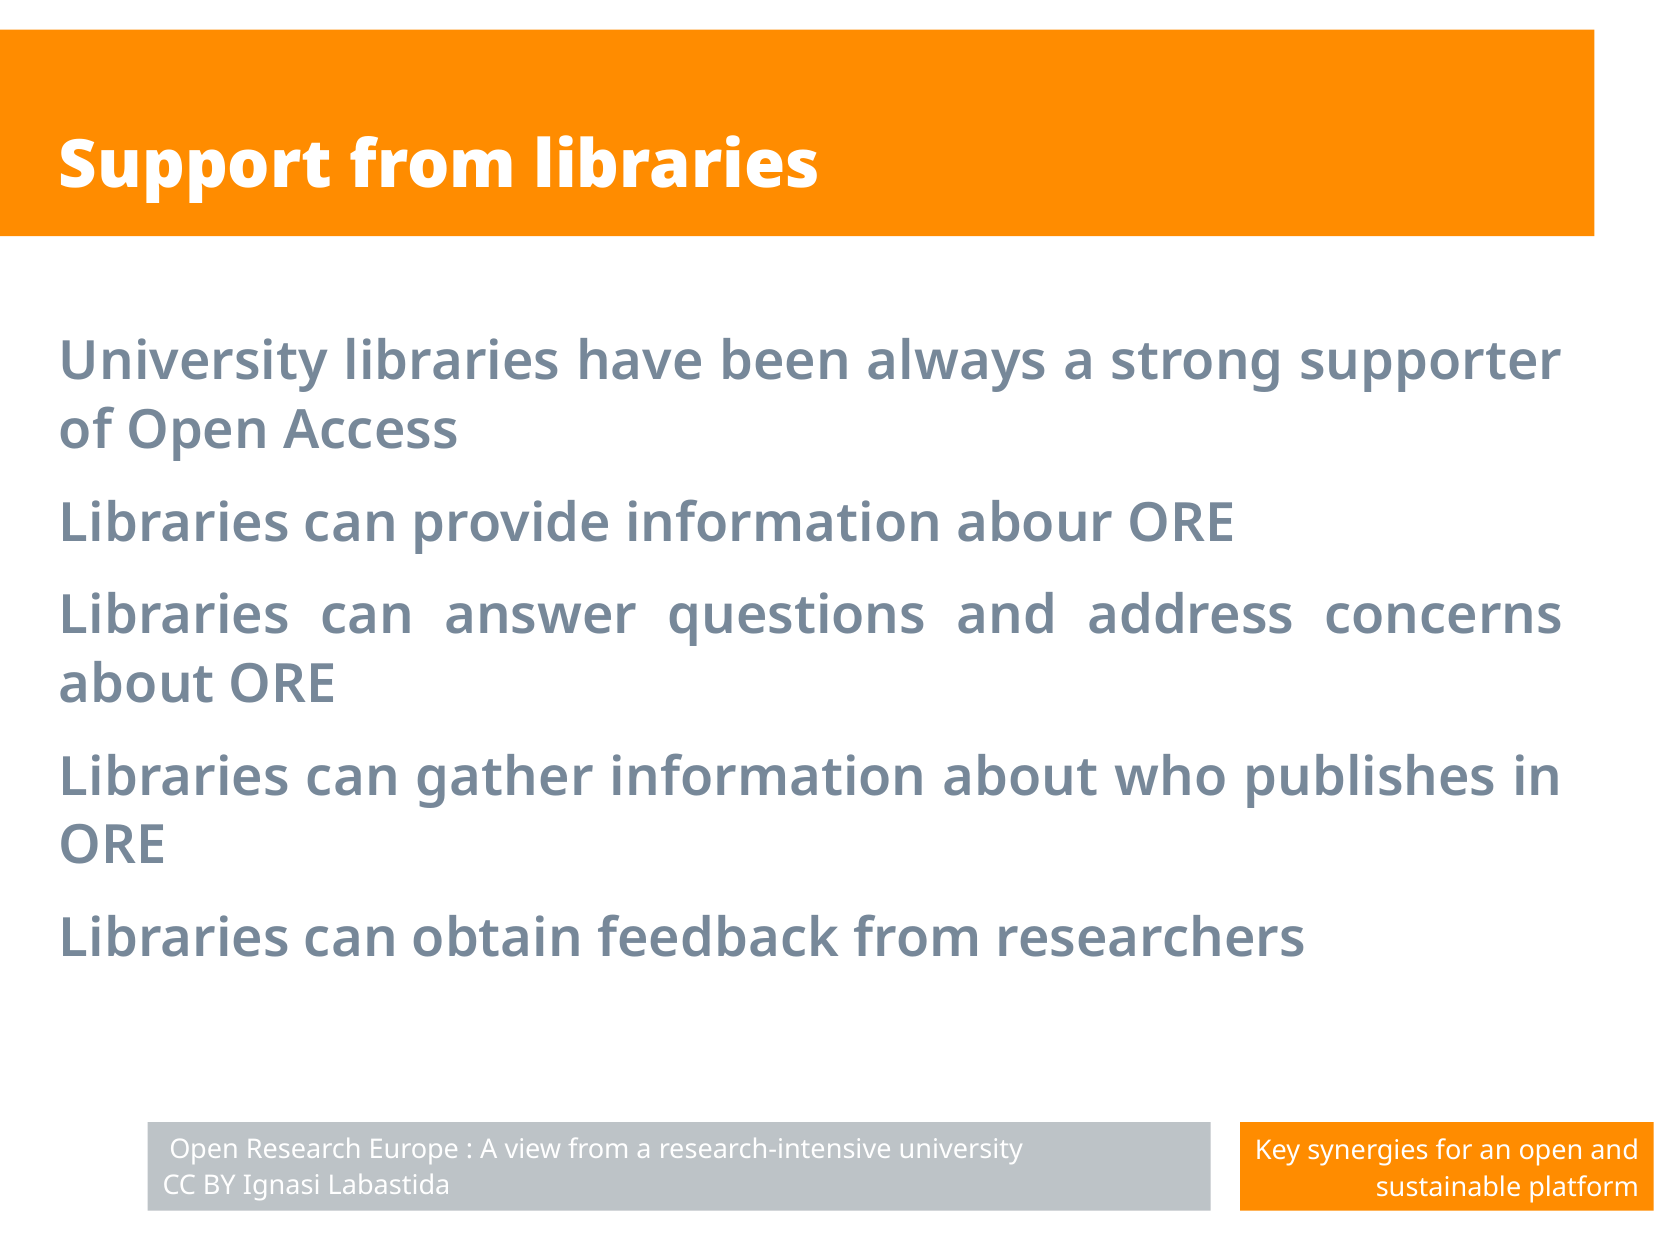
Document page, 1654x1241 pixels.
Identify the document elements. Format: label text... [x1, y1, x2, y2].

list University libraries have been always a strong supporter of Open Access Libraries can provide information abour ORE Libraries can answer questions and address concerns about ORE Libraries can gather information about who publishes in ORE Libraries can obtain feedback from researchers [59, 324, 1565, 1093]
title Support from libraries [59, 59, 1595, 207]
